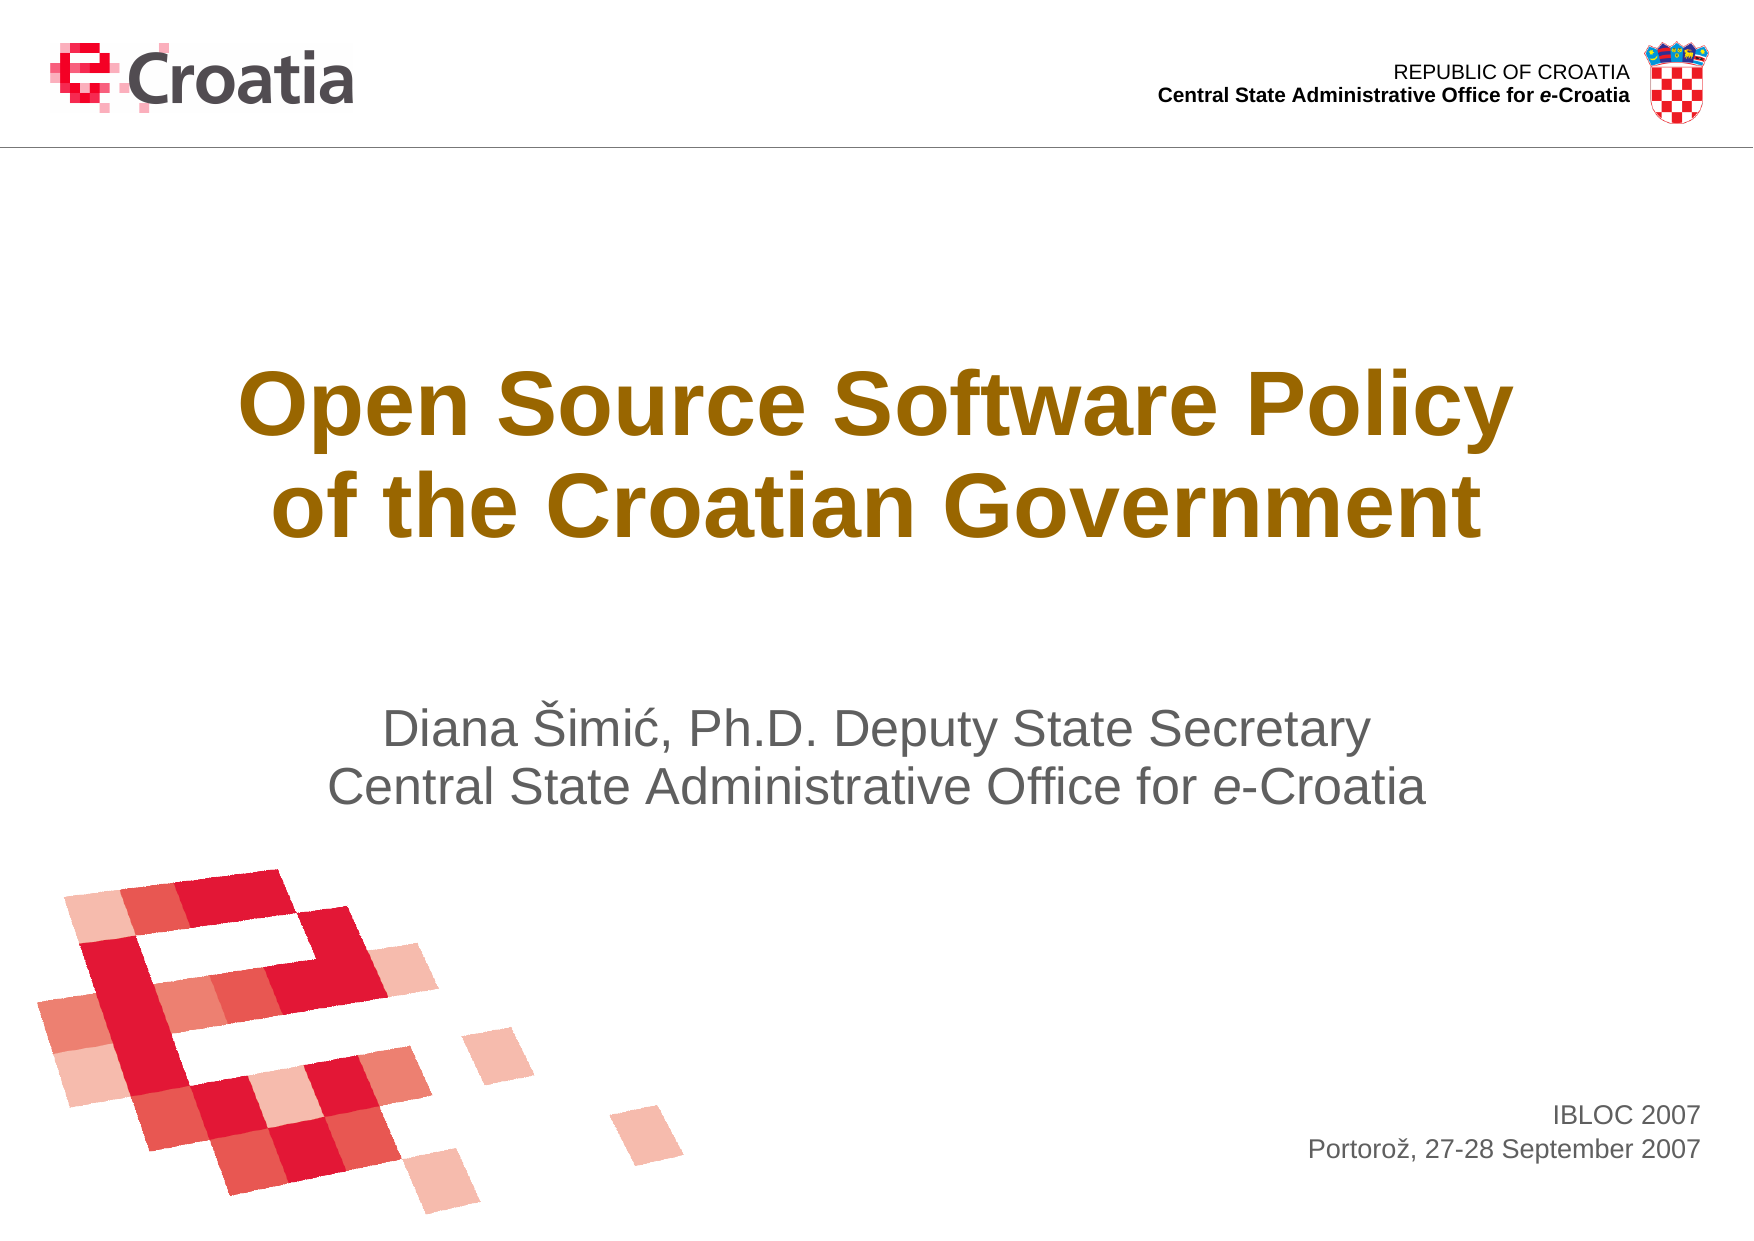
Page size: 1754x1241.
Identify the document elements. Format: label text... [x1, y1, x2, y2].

picture [1644, 41, 1709, 124]
text_box Diana Šimić, Ph.D. Deputy State Secretary Central State Administrative Office for e-Croatia [274, 691, 1480, 845]
picture [50, 43, 353, 113]
picture [20, 856, 696, 1228]
title Open Source Software Policy of the Croatian Government [97, 301, 1657, 609]
